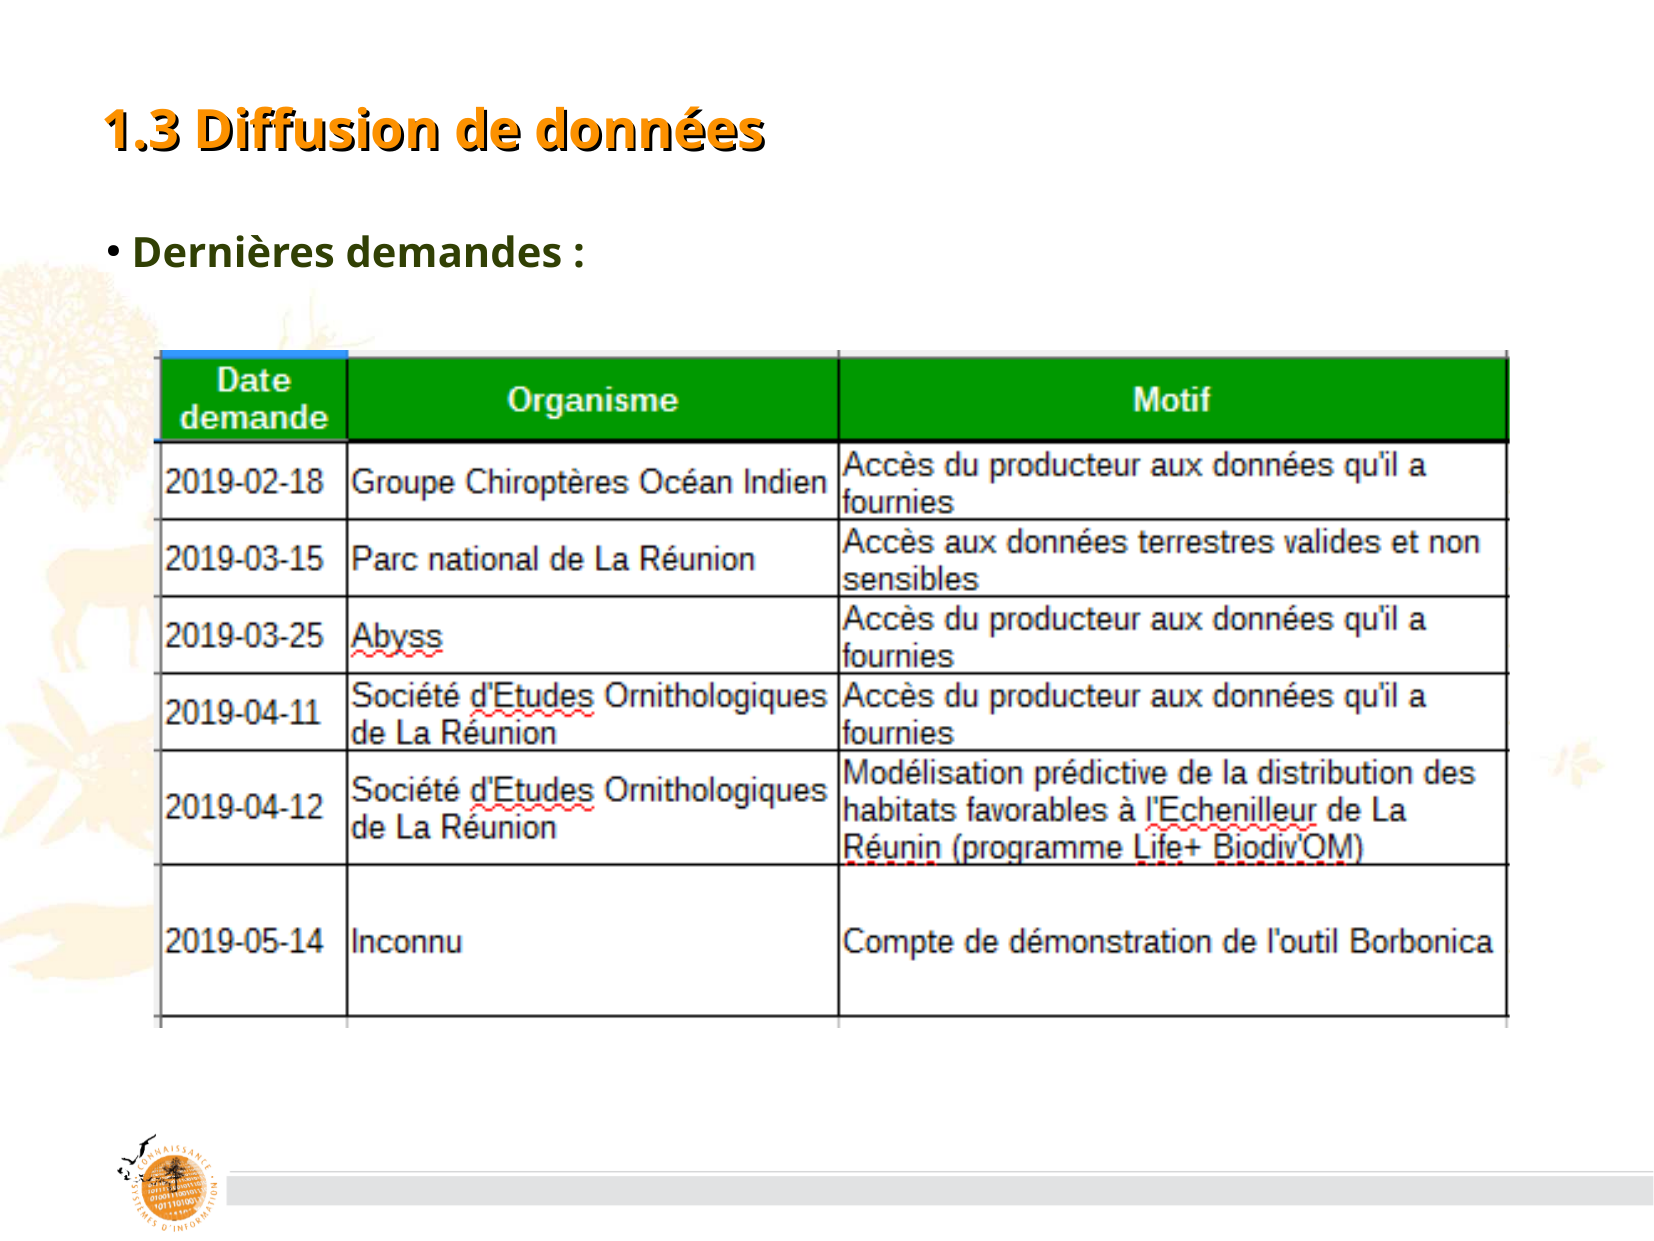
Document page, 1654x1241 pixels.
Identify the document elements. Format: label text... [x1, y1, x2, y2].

subtitle Dernières demandes : [106, 189, 1536, 1118]
picture [0, 0, 1654, 1241]
title 1.3 Diffusion de données [82, 49, 1571, 207]
